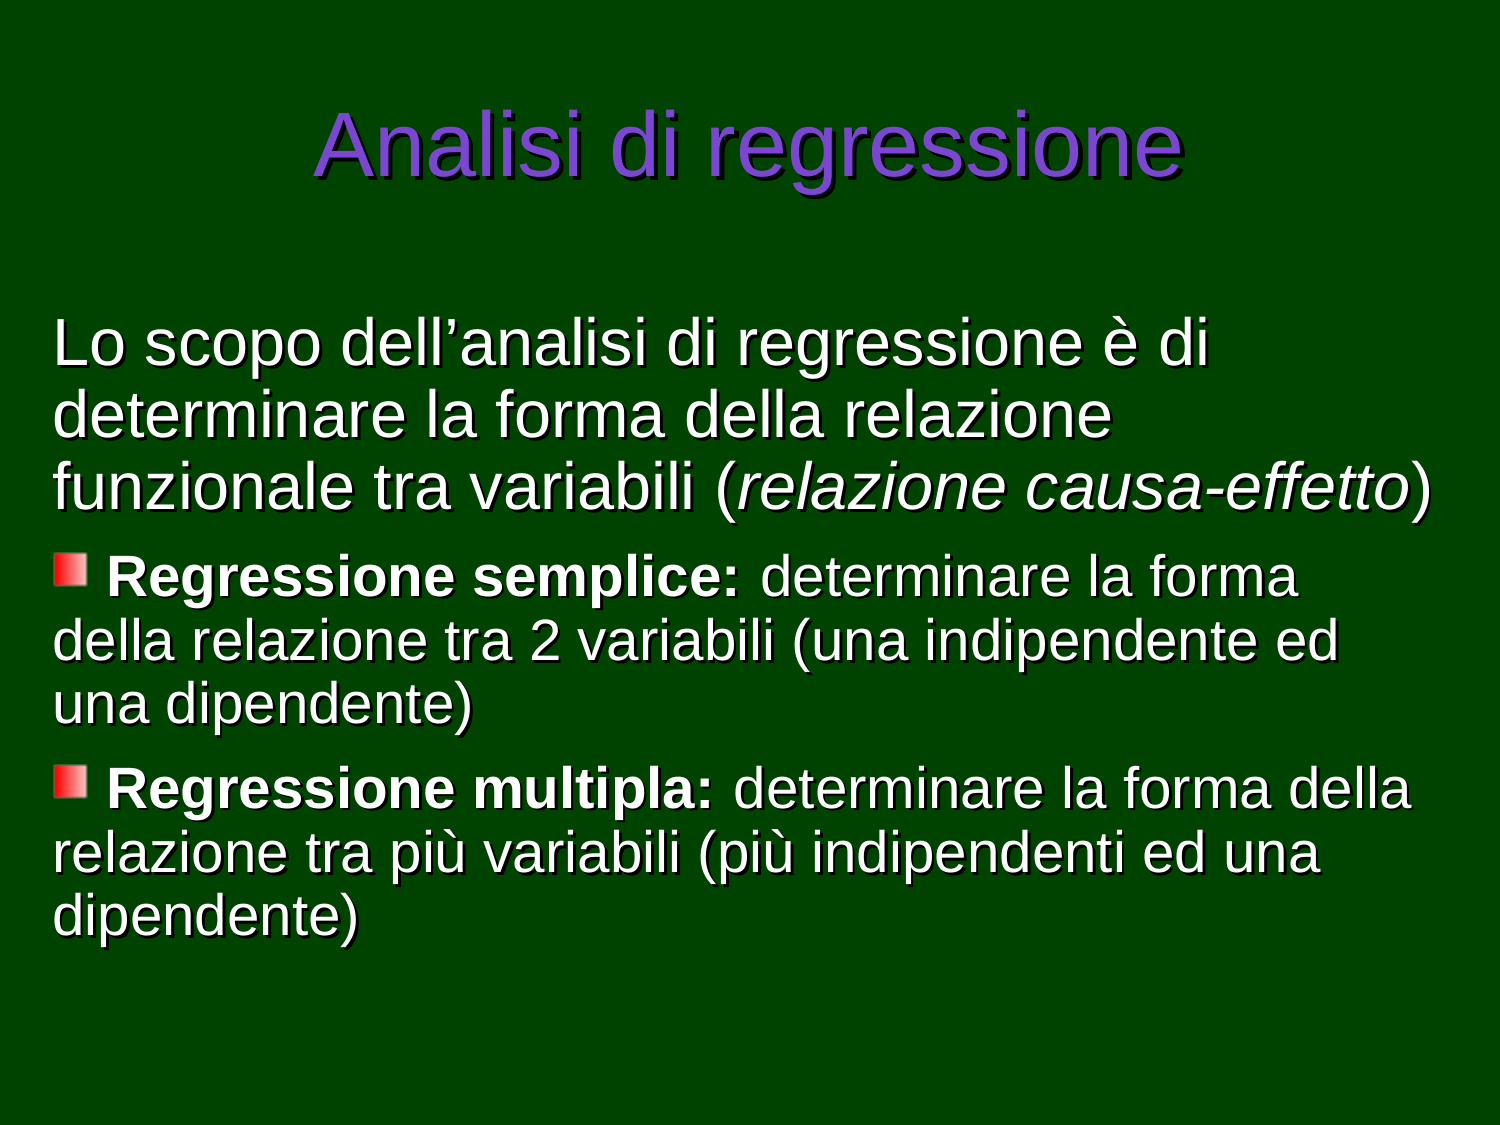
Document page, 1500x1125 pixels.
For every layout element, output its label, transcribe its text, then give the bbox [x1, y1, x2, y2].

list Lo scopo dell’analisi di regressione è di determinare la forma della relazione funzionale tra variabili (relazione causa-effetto) Regressione semplice: determinare la forma della relazione tra 2 variabili (una indipendente ed una dipendente) Regressione multipla: determinare la forma della relazione tra più variabili (più indipendenti ed una dipendente) [37, 299, 1450, 976]
title Analisi di regressione [75, 45, 1426, 234]
